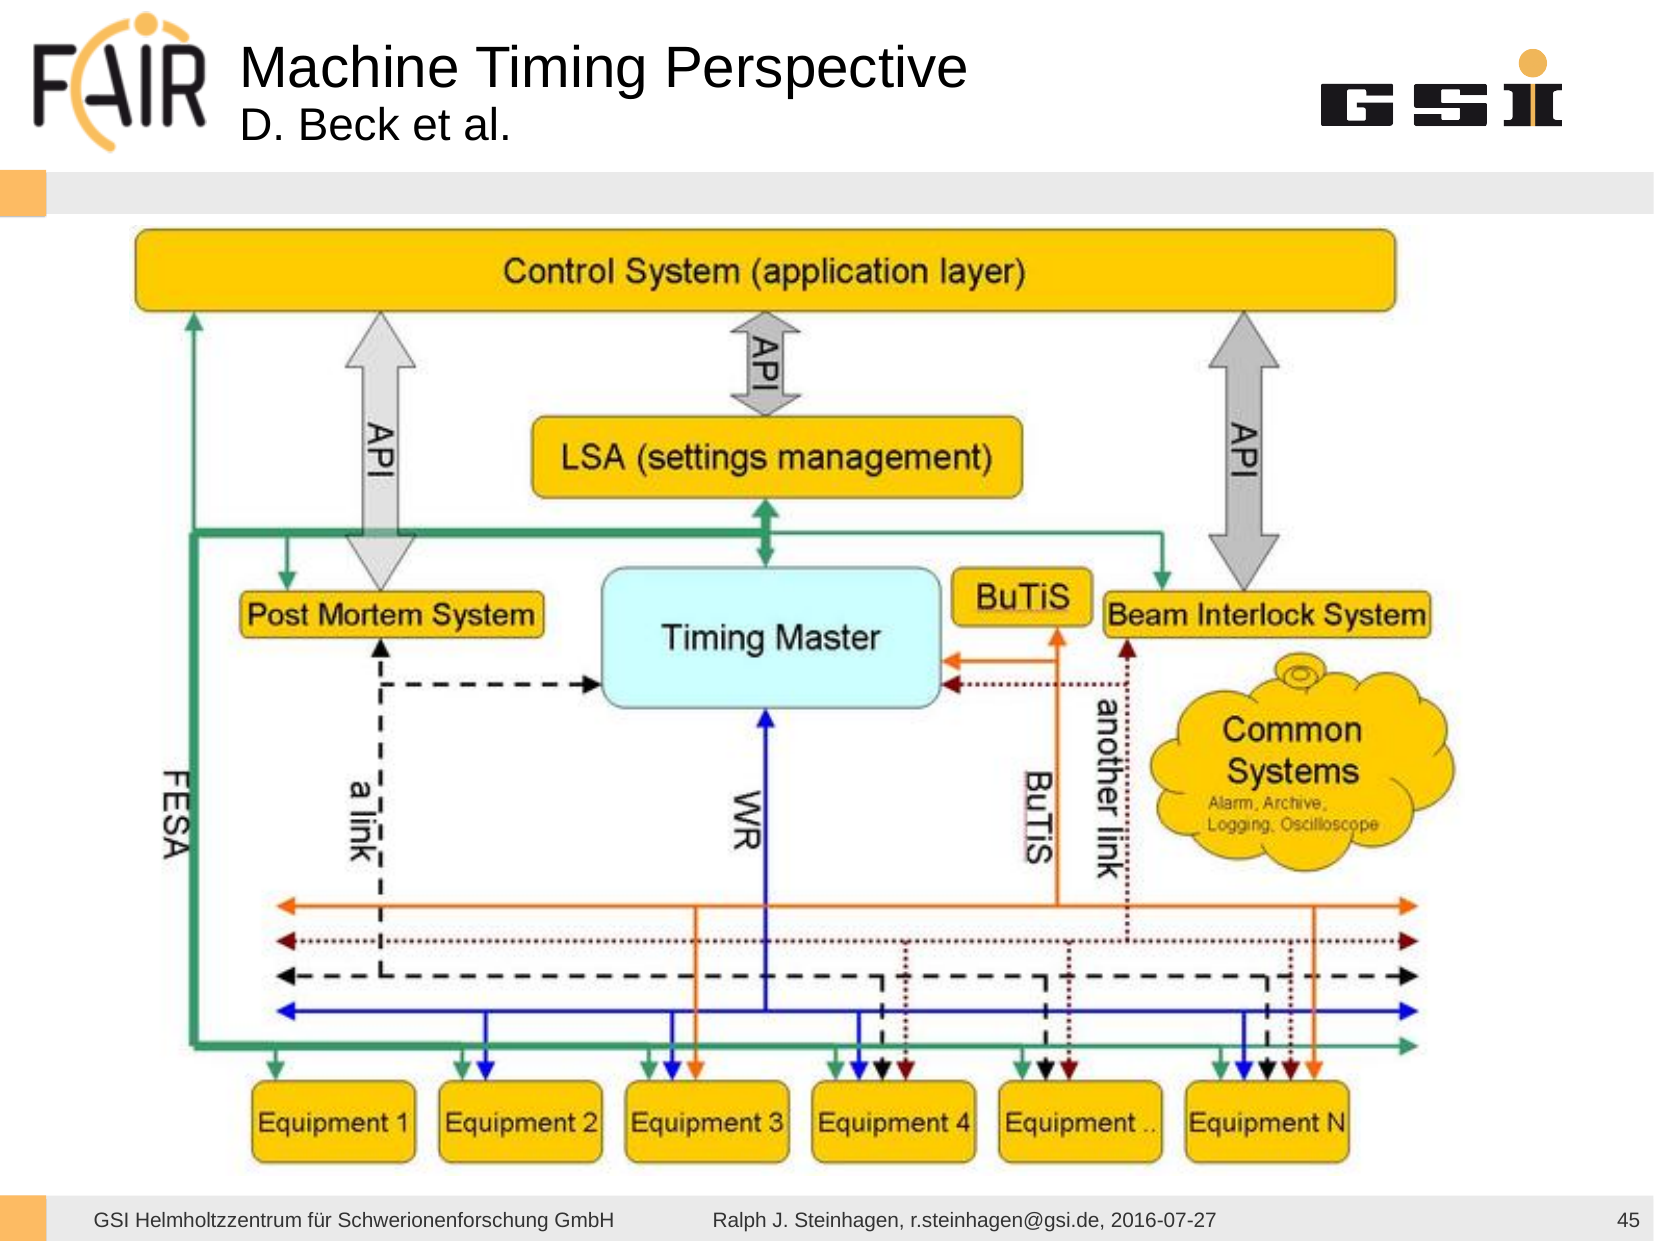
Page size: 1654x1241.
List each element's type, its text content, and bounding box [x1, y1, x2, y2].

title Machine Timing Perspective D. Beck et al. [239, 23, 1301, 162]
picture [1319, 46, 1564, 129]
picture [33, 10, 207, 155]
picture [129, 225, 1465, 1176]
